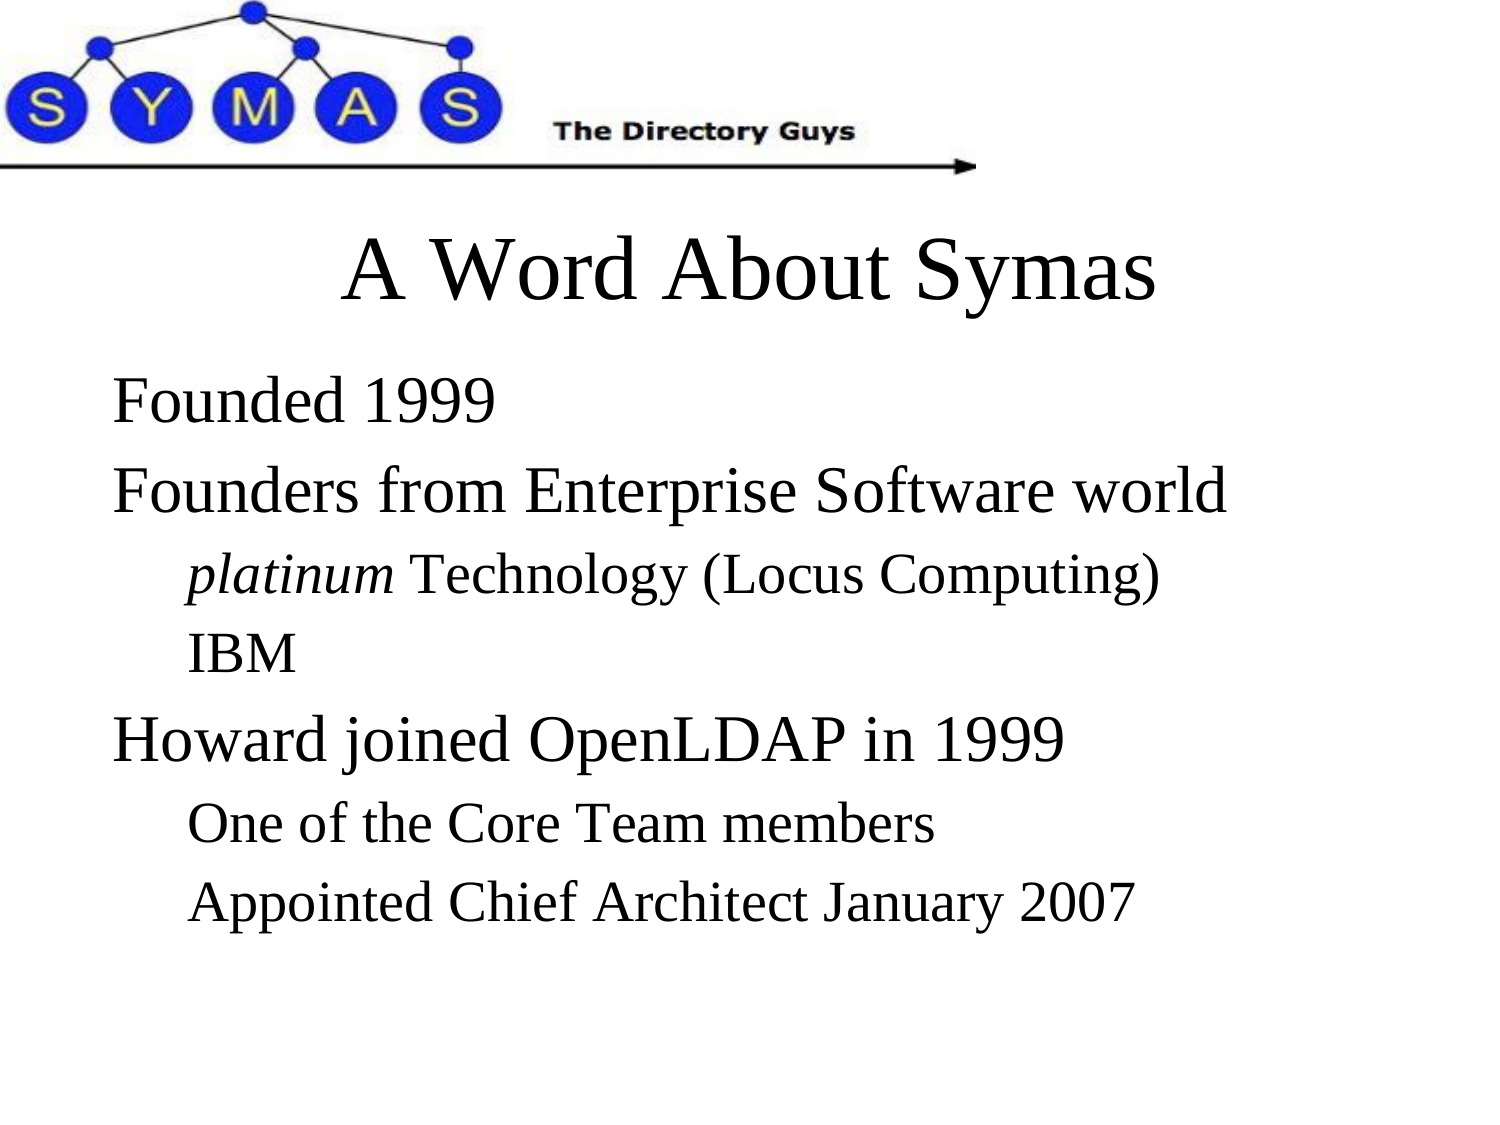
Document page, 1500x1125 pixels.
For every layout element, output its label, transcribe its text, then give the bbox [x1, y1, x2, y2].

picture [0, 0, 976, 188]
list Founded 1999 Founders from Enterprise Software world platinum Technology (Locus Computing) IBM Howard joined OpenLDAP in 1999 One of the Core Team members Appointed Chief Architect January 2007 [112, 362, 1388, 1038]
title A Word About Symas [112, 187, 1388, 351]
